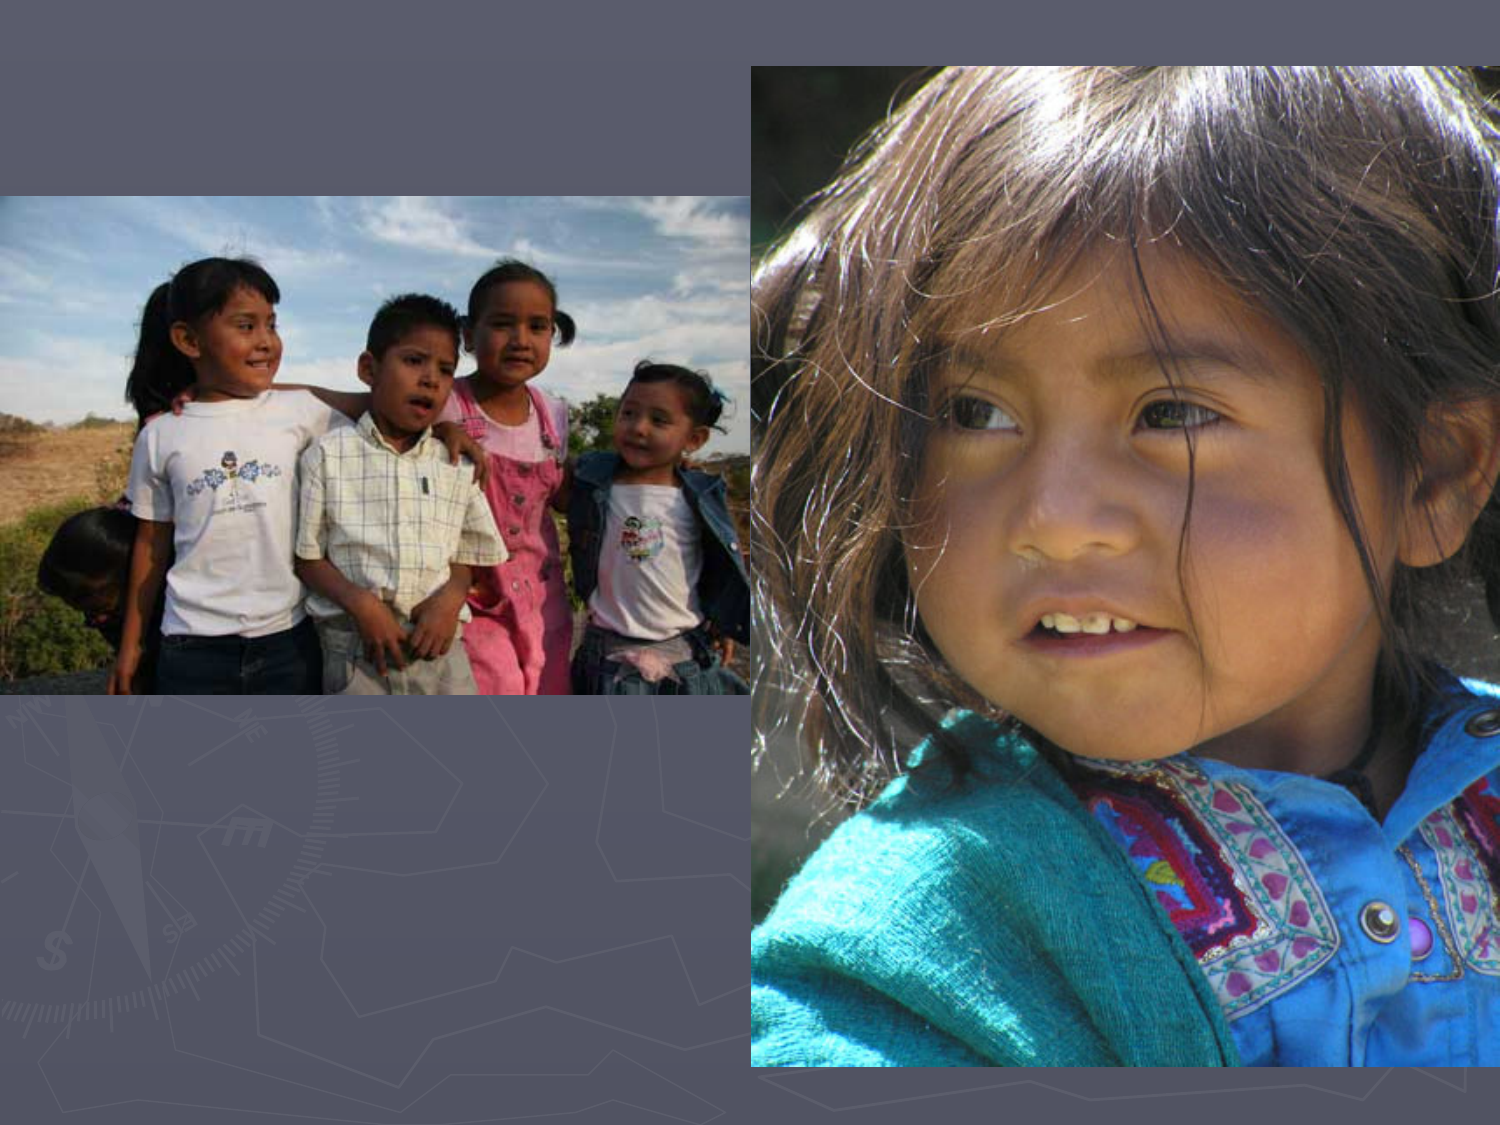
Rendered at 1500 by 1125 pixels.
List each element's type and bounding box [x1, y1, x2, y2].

picture [751, 66, 1500, 1067]
picture [0, 196, 750, 695]
